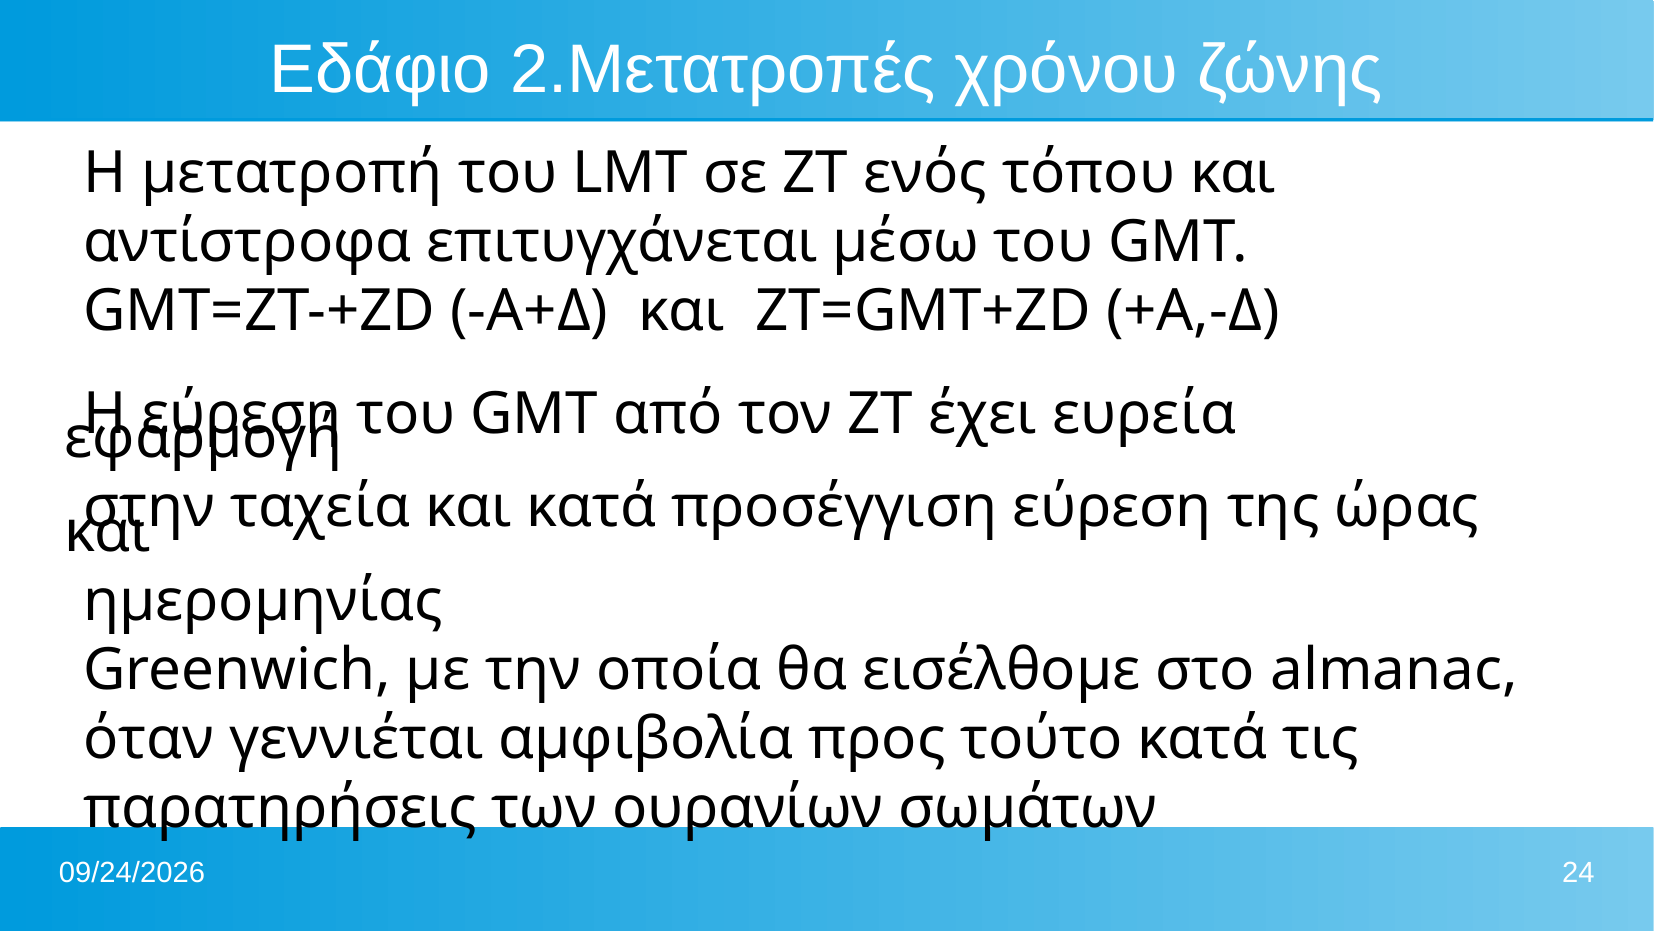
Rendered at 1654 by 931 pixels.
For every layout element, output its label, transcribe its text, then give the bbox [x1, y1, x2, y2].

title Εδάφιο 2.Μετατροπές χρόνου ζώνης [59, 29, 1595, 108]
list Η μετατροπή του LΜΤ σε ΖΤ ενός τόπου και αντίστροφα επιτυγχάνεται μέσω του GΜΤ. GMT=ZT-+ZD (-A+Δ) και ΖΤ=GMT+ZD (+Α,-Δ) Η εύρεση του GΜΤ από τον ΖΤ έχει ευρεία εφαρμογή στην ταχεία και κατά προσέγγιση εύρεση της ώρας και ημερομηνίας Greenwich, με την οποία θα εισέλθομε στο almanac, όταν γεννιέται αμφιβολία προς τούτο κατά τις παρατηρήσεις των ουρανίων σωμά­των [37, 150, 1613, 788]
